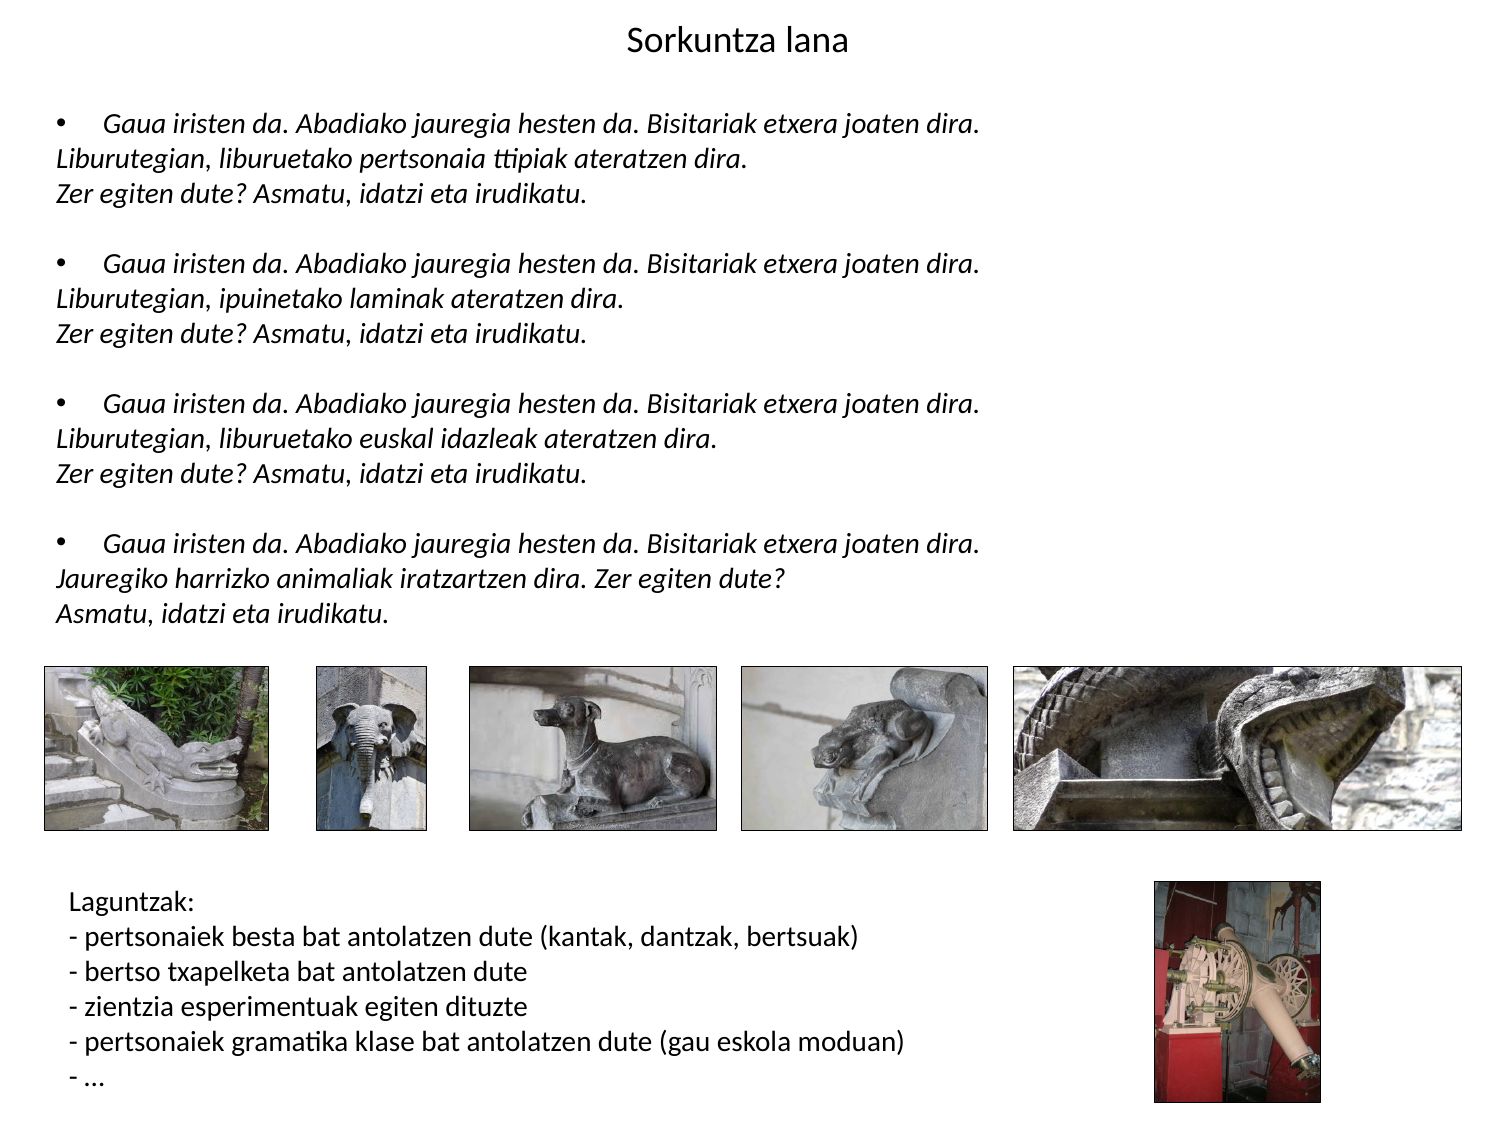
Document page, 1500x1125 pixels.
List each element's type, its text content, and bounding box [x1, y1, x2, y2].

picture [1013, 666, 1462, 830]
text_box Laguntzak: - pertsonaiek besta bat antolatzen dute (kantak, dantzak, bertsuak) - bertso txapelketa bat antolatzen dute - zientzia esperimentuak egiten dituzte - pertsonaiek gramatika klase bat antolatzen dute (gau eskola moduan) - … [54, 874, 919, 1100]
picture [469, 666, 716, 830]
picture [1154, 881, 1320, 1102]
picture [741, 666, 987, 830]
text_box Sorkuntza lana Gaua iristen da. Abadiako jauregia hesten da. Bisitariak etxera joaten dira. Liburutegian, liburuetako pertsonaia ttipiak ateratzen dira. Zer egiten dute? Asmatu, idatzi eta irudikatu. Gaua iristen da. Abadiako jauregia hesten da. Bisitariak etxera joaten dira. Liburutegian, ipuinetako laminak ateratzen dira. Zer egiten dute? Asmatu, idatzi eta irudikatu. Gaua iristen da. Abadiako jauregia hesten da. Bisitariak etxera joaten dira. Liburutegian, liburuetako euskal idazleak ateratzen dira. Zer egiten dute? Asmatu, idatzi eta irudikatu. Gaua iristen da. Abadiako jauregia hesten da. Bisitariak etxera joaten dira. Jauregiko harrizko animaliak iratzartzen dira. Zer egiten dute? Asmatu, idatzi eta irudikatu. [41, 7, 1435, 682]
picture [316, 666, 426, 830]
picture [44, 666, 268, 830]
